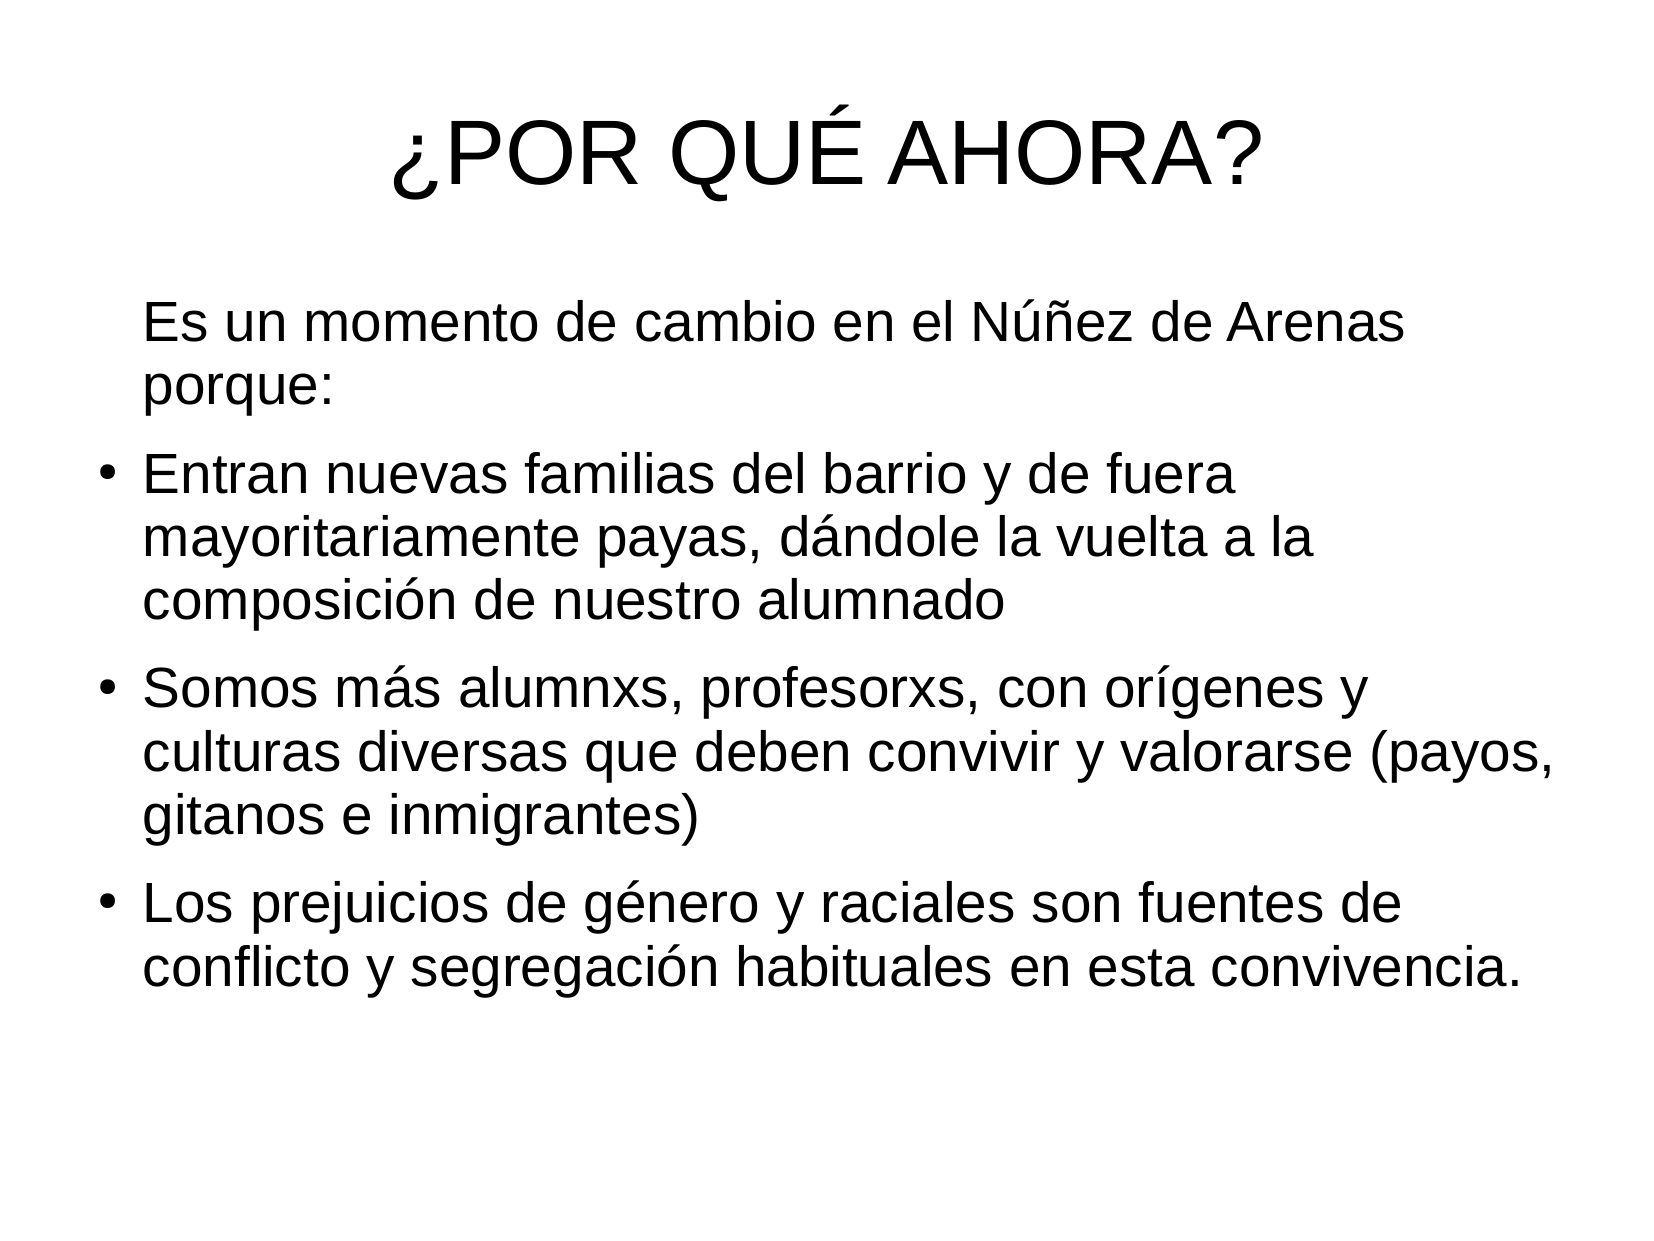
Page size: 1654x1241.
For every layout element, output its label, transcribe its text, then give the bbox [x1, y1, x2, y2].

title ¿POR QUÉ AHORA? [82, 49, 1571, 257]
list Es un momento de cambio en el Núñez de Arenas porque: Entran nuevas familias del barrio y de fuera mayoritariamente payas, dándole la vuelta a la composición de nuestro alumnado Somos más alumnxs, profesorxs, con orígenes y culturas diversas que deben convivir y valorarse (payos, gitanos e inmigrantes) Los prejuicios de género y raciales son fuentes de conflicto y segregación habituales en esta convivencia. [82, 290, 1571, 1010]
